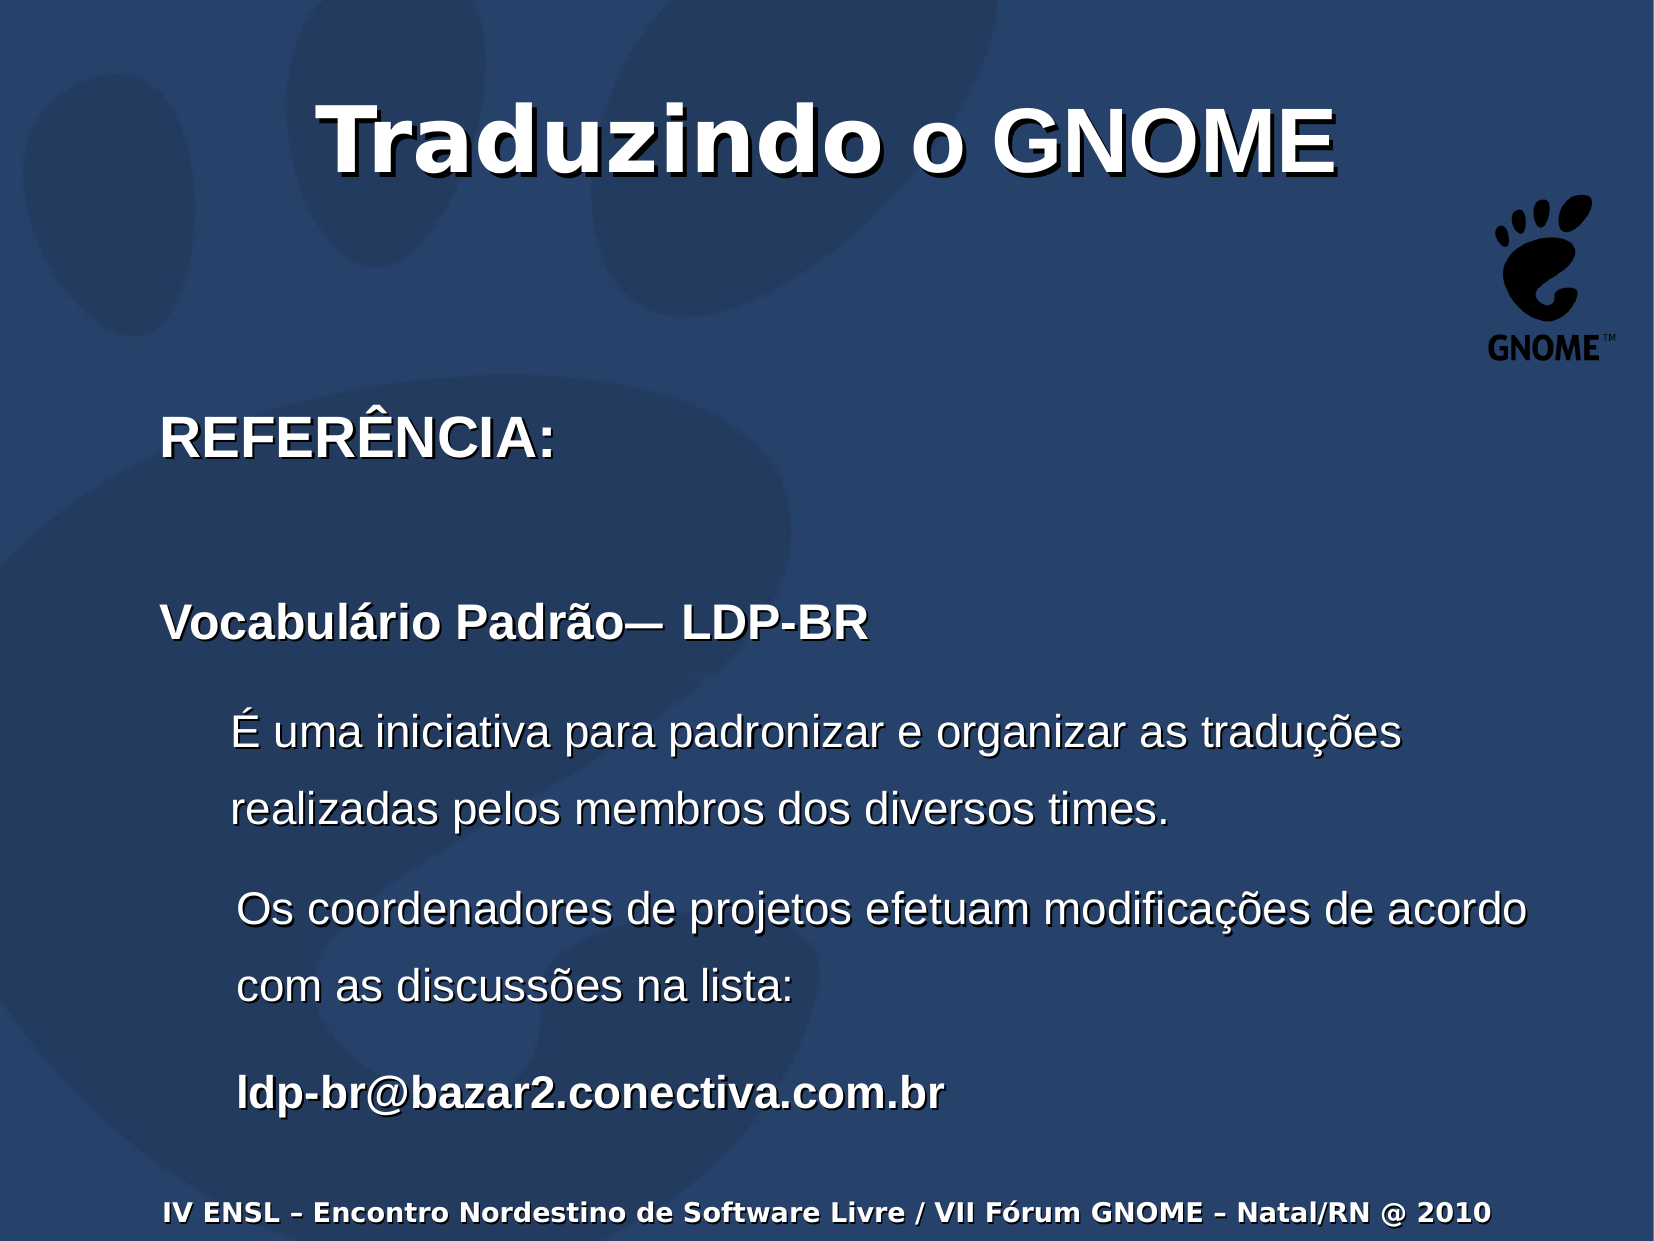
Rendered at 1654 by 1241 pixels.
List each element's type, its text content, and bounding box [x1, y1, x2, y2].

list REFERÊNCIA: Vocabulário Padrão ̶ LDP-BR É uma iniciativa para padronizar e organizar as traduções realizadas pelos membros dos diversos times. Os coordenadores de projetos efetuam modificações de acordo com as discussões na lista: ldp-br@bazar2.conectiva.com.br [88, 372, 1571, 1145]
title Traduzindo o GNOME [82, 45, 1571, 238]
title IV ENSL – Encontro Nordestino de Software Livre / VII Fórum GNOME – Natal/RN @ 2010 [0, 1145, 1654, 1241]
picture [0, 0, 1654, 1145]
